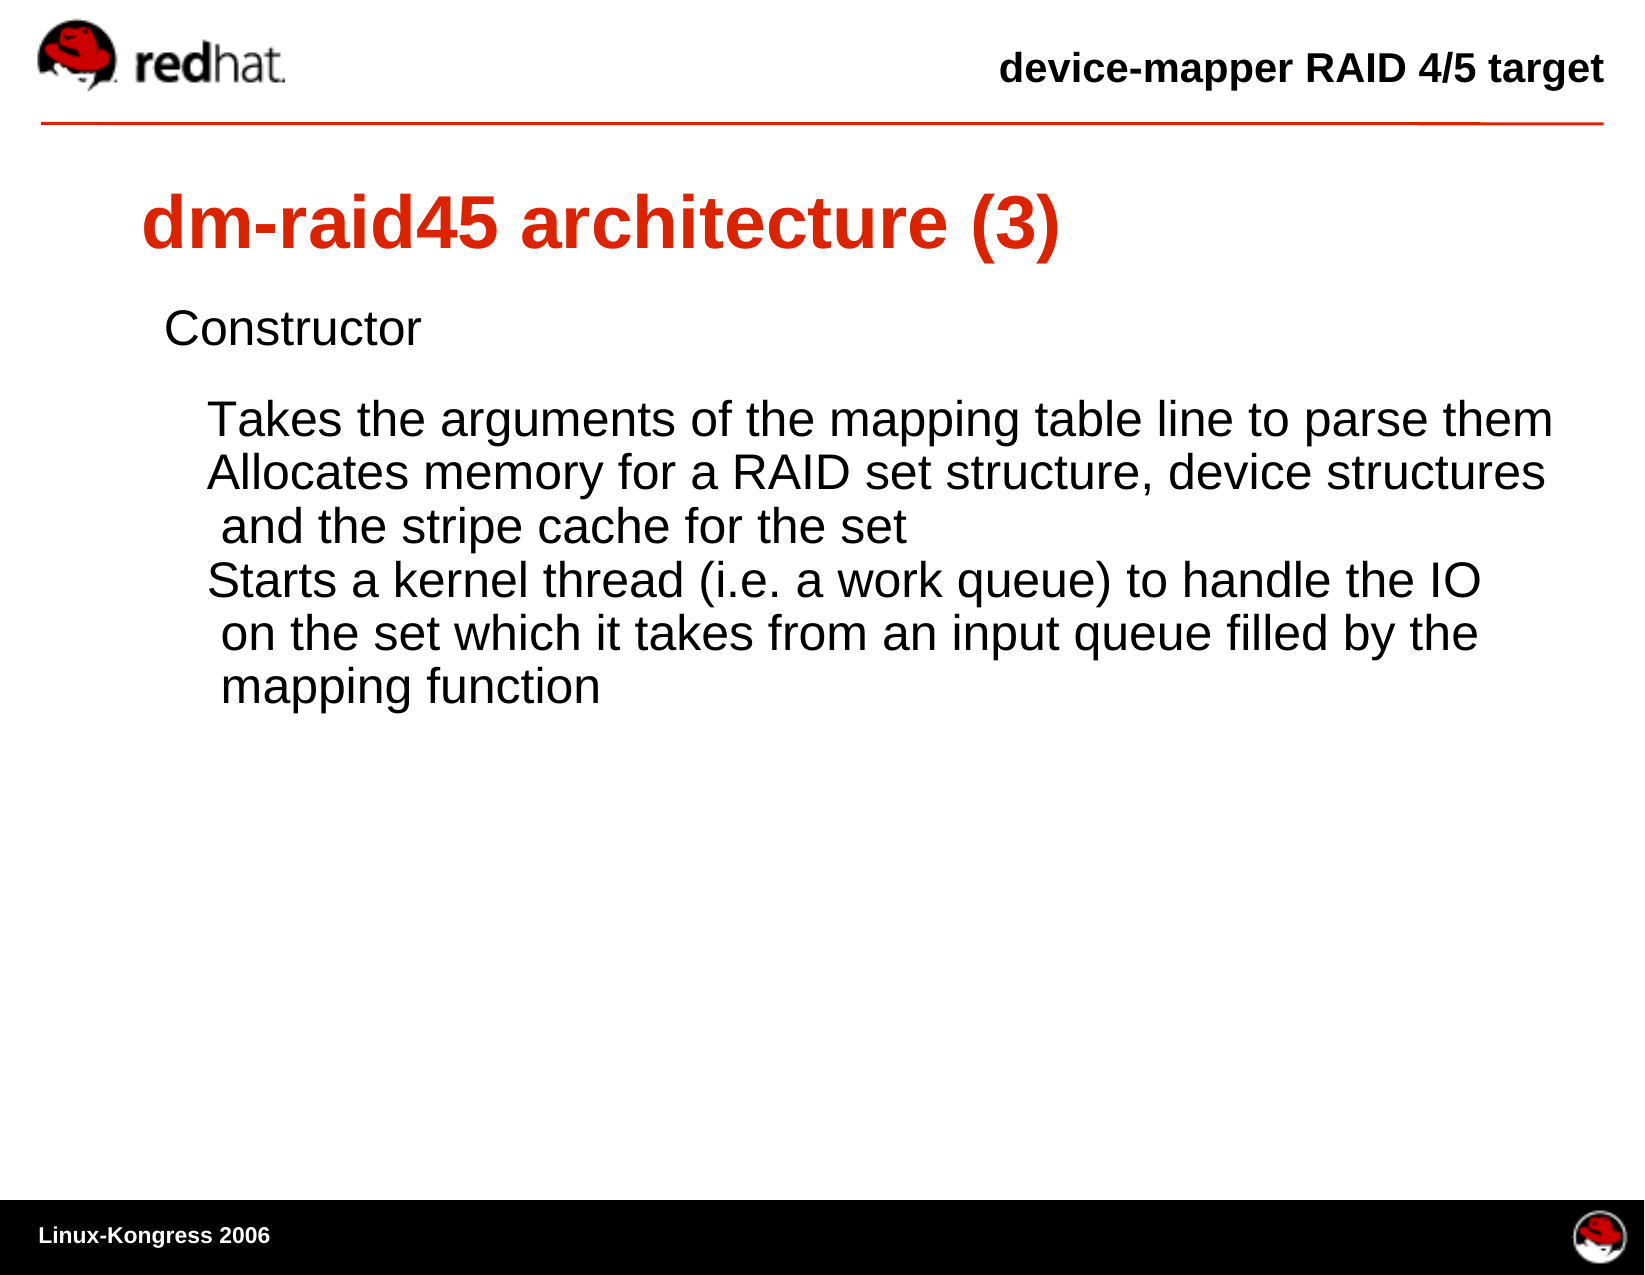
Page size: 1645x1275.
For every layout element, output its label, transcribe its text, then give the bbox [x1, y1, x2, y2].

text_box Takes the arguments of the mapping table line to parse them Allocates memory for a RAID set structure, device structures and the stripe cache for the set Starts a kernel thread (i.e. a work queue) to handle the IO on the set which it takes from an input queue filled by the mapping function [192, 393, 1627, 534]
text_box Constructor [150, 300, 1362, 425]
text_box Linux-Kongress 2006 [38, 1222, 382, 1252]
picture [1568, 1207, 1632, 1270]
text_box [0, 1200, 1645, 1275]
text_box device-mapper RAID 4/5 target [959, 44, 1605, 97]
picture [36, 17, 285, 102]
text_box dm-raid45 architecture (3) [141, 180, 1271, 275]
